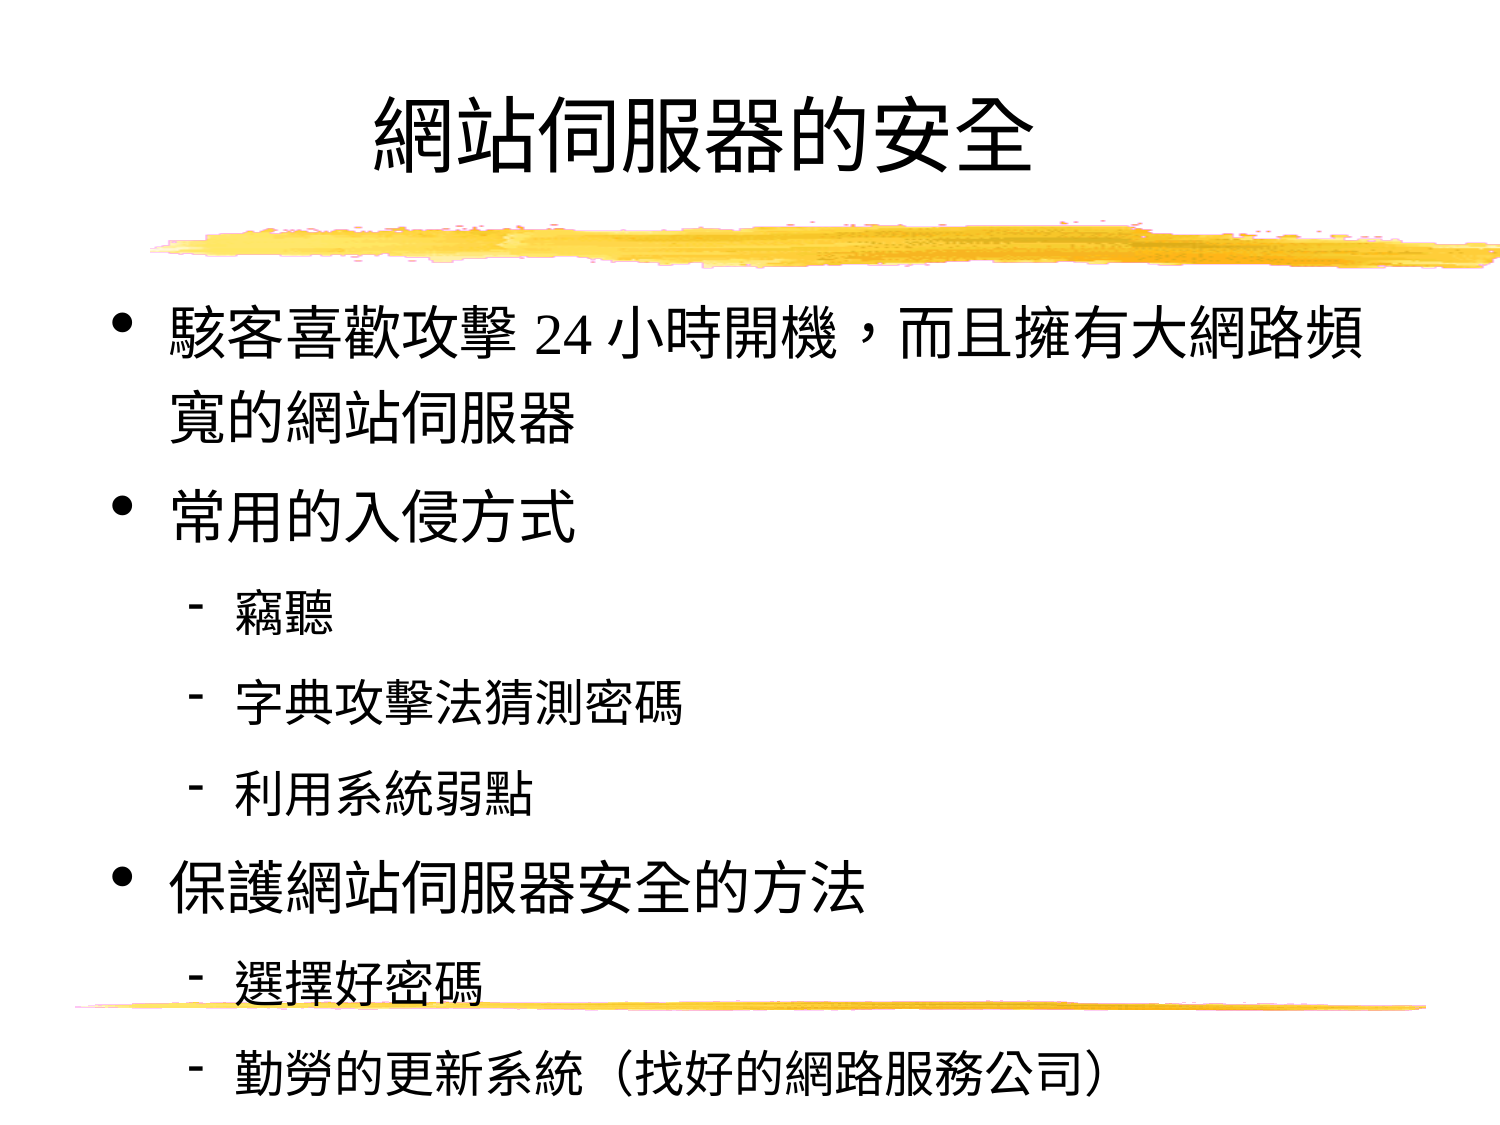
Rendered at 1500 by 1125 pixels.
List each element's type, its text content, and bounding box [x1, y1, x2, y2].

picture [150, 215, 1500, 279]
title 網站伺服器的安全 [66, 30, 1342, 231]
list 駭客喜歡攻擊24小時開機，而且擁有大網路頻寬的網站伺服器 常用的入侵方式 竊聽 字典攻擊法猜測密碼 利用系統弱點 保護網站伺服器安全的方法 選擇好密碼 勤勞的更新系統（找好的網路服務公司） [112, 287, 1388, 982]
picture [75, 999, 1426, 1013]
